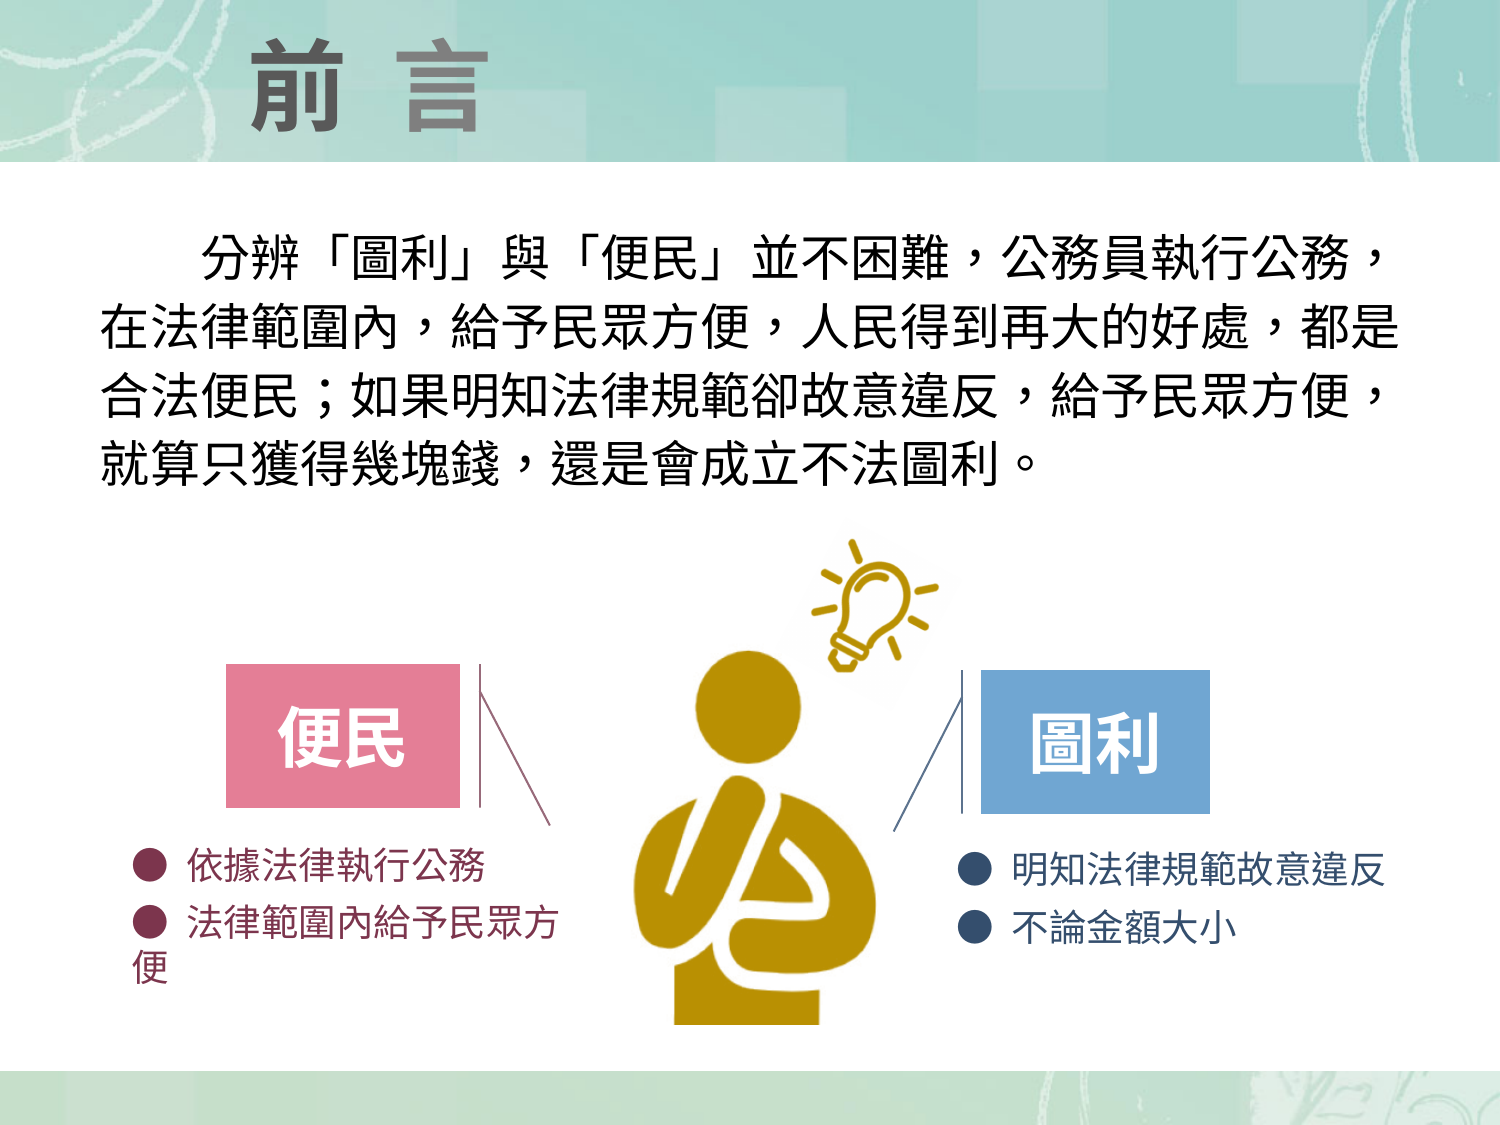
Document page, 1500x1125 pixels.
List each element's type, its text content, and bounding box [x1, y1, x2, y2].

text_box ● 依據法律執行公務 ● 法律範圍內給予民眾方便 [116, 834, 614, 953]
text_box 圖利 [981, 670, 1210, 814]
text_box [0, 162, 1500, 1071]
text_box 前 言 [232, 15, 515, 153]
picture [544, 517, 962, 1026]
text_box ● 明知法律規範故意違反 ● 不論金額大小 [941, 839, 1416, 958]
text_box 便民 [226, 664, 460, 808]
text_box 分辨「圖利」與「便民」並不困難，公務員執行公務，在法律範圍內，給予民眾方便，人民得到再大的好處，都是合法便民；如果明知法律規範卻故意違反，給予民眾方便，就算只獲得幾塊錢，還是會成立不法圖利。 [84, 210, 1428, 498]
